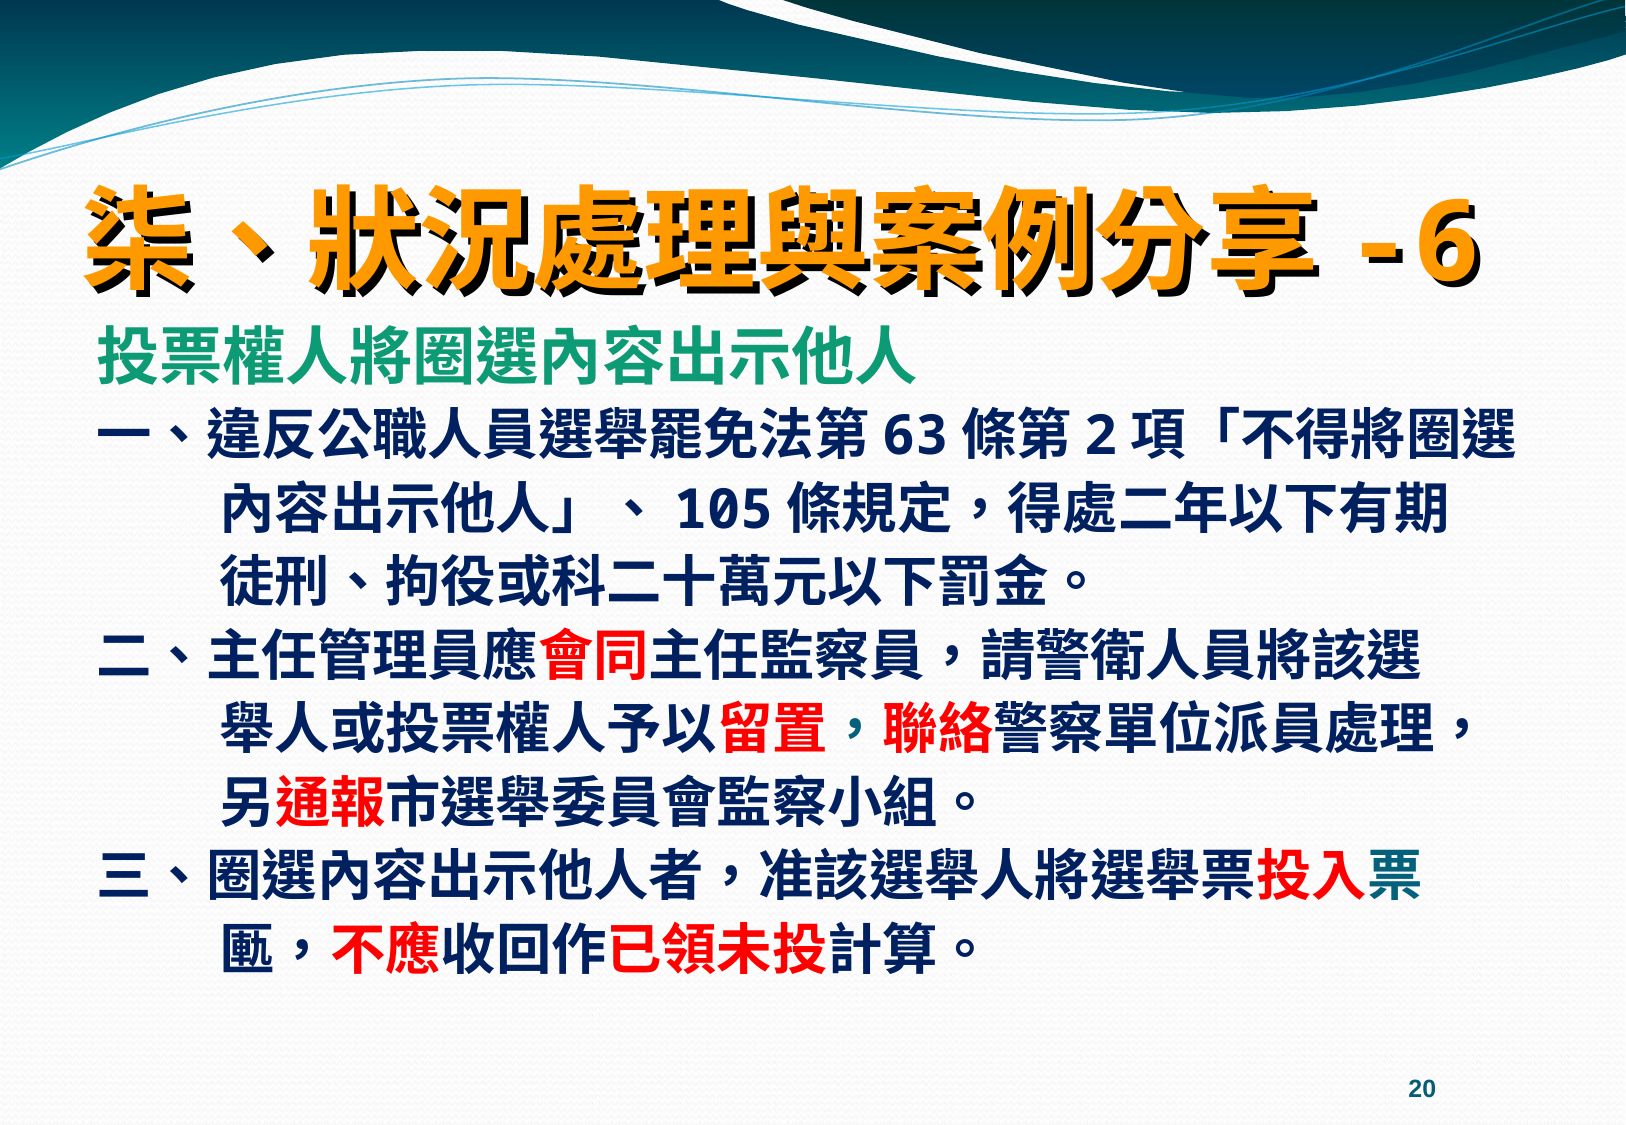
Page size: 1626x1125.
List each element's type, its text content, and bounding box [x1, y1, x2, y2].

title 柒、狀況處理與案例分享-6 [81, 115, 1544, 304]
text_box [1408, 1042, 1544, 1103]
list 投票權人將圈選內容出示他人 一、違反公職人員選舉罷免法第63條第2項「不得將圈選 內容出示他人」、105條規定，得處二年以下有期 徒刑、拘役或科二十萬元以下罰金。 二、主任管理員應會同主任監察員，請警衛人員將該選 舉人或投票權人予以留置，聯絡警察單位派員處理， 另通報市選舉委員會監察小組。 三、圈選內容出示他人者，准該選舉人將選舉票投入票 匭，不應收回作已領未投計算。 [81, 317, 1544, 1038]
